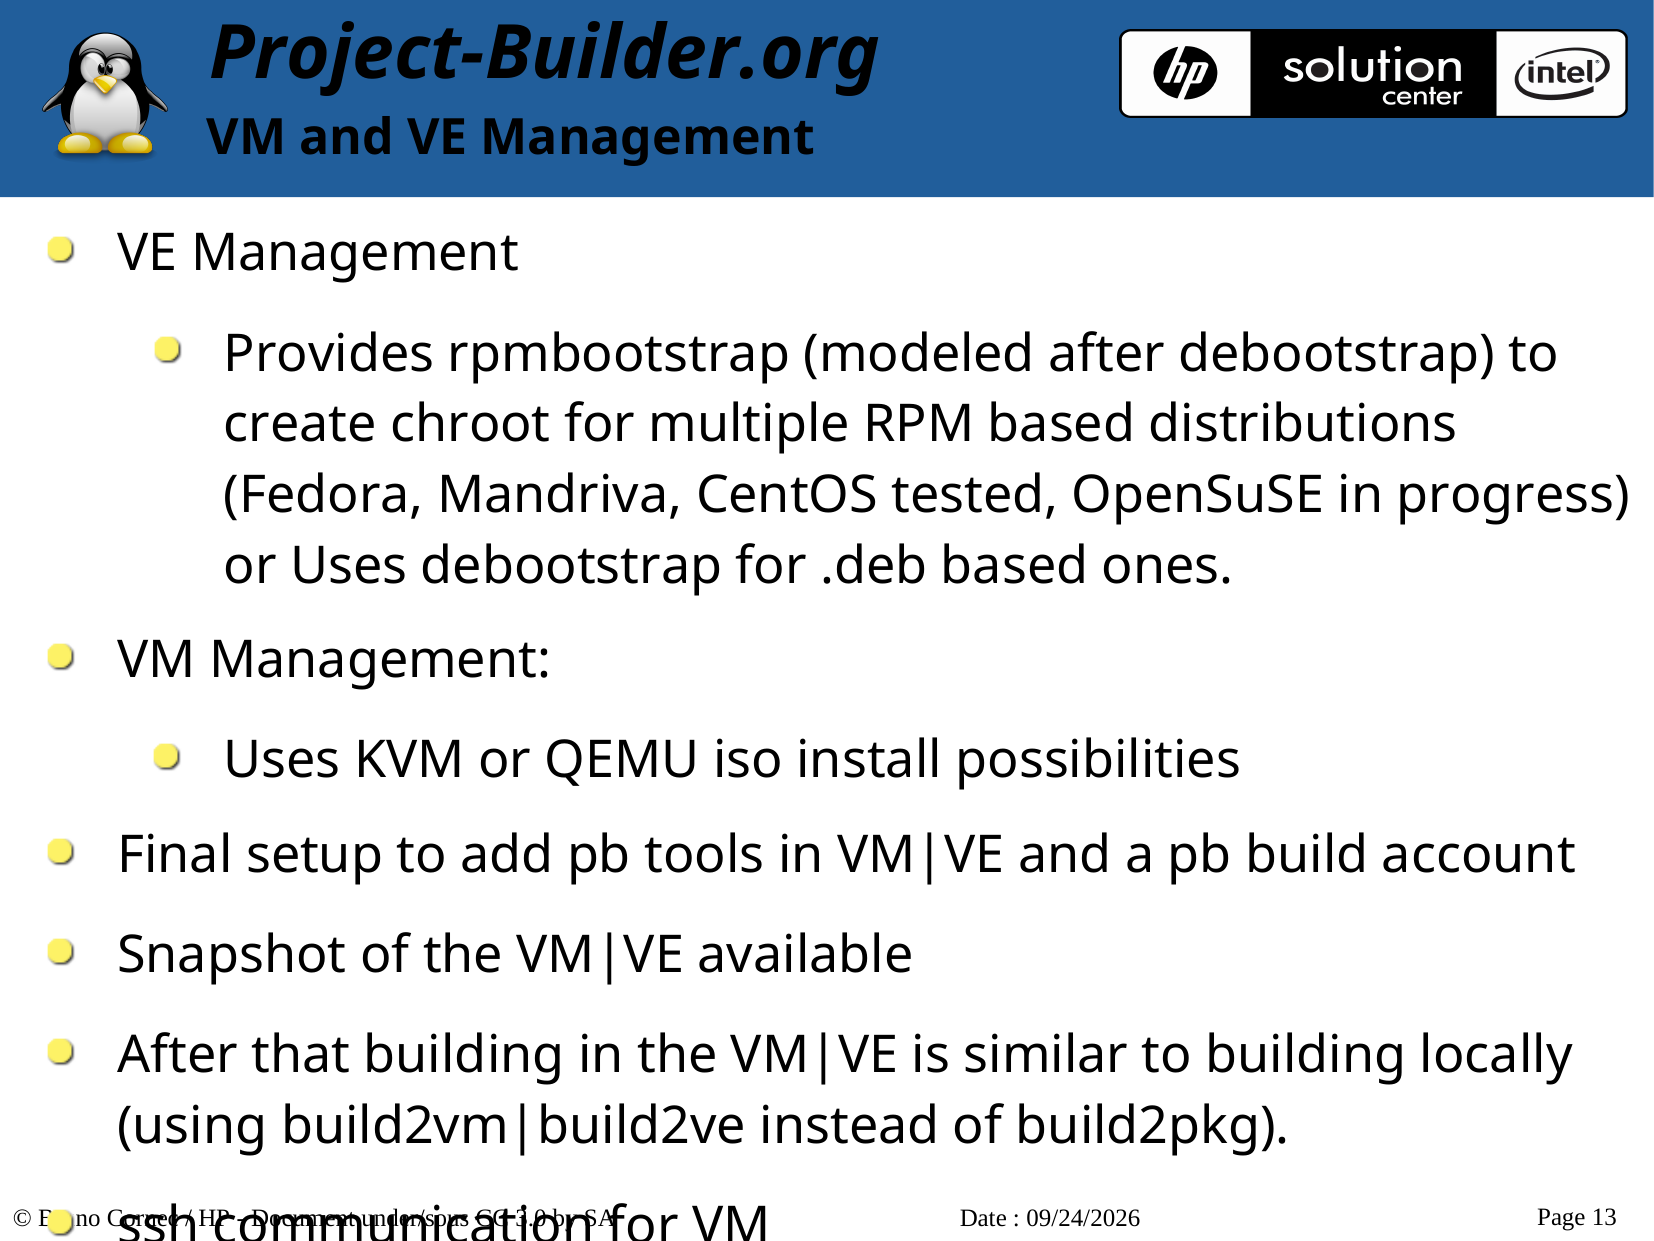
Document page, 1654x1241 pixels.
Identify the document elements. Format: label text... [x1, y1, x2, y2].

picture [42, 29, 168, 167]
list VE Management Provides rpmbootstrap (modeled after debootstrap) to create chroot for multiple RPM based distributions (Fedora, Mandriva, CentOS tested, OpenSuSE in progress) or Uses debootstrap for .deb based ones. VM Management: Uses KVM or QEMU iso install possibilities Final setup to add pb tools in VM|VE and a pb build account Snapshot of the VM|VE available After that building in the VM|VE is similar to building locally (using build2vm|build2ve instead of build2pkg). ssh communication for VM [34, 215, 1642, 1136]
title VM and VE Management [206, 56, 1121, 215]
picture [46, 1208, 77, 1239]
picture [1119, 29, 1628, 118]
